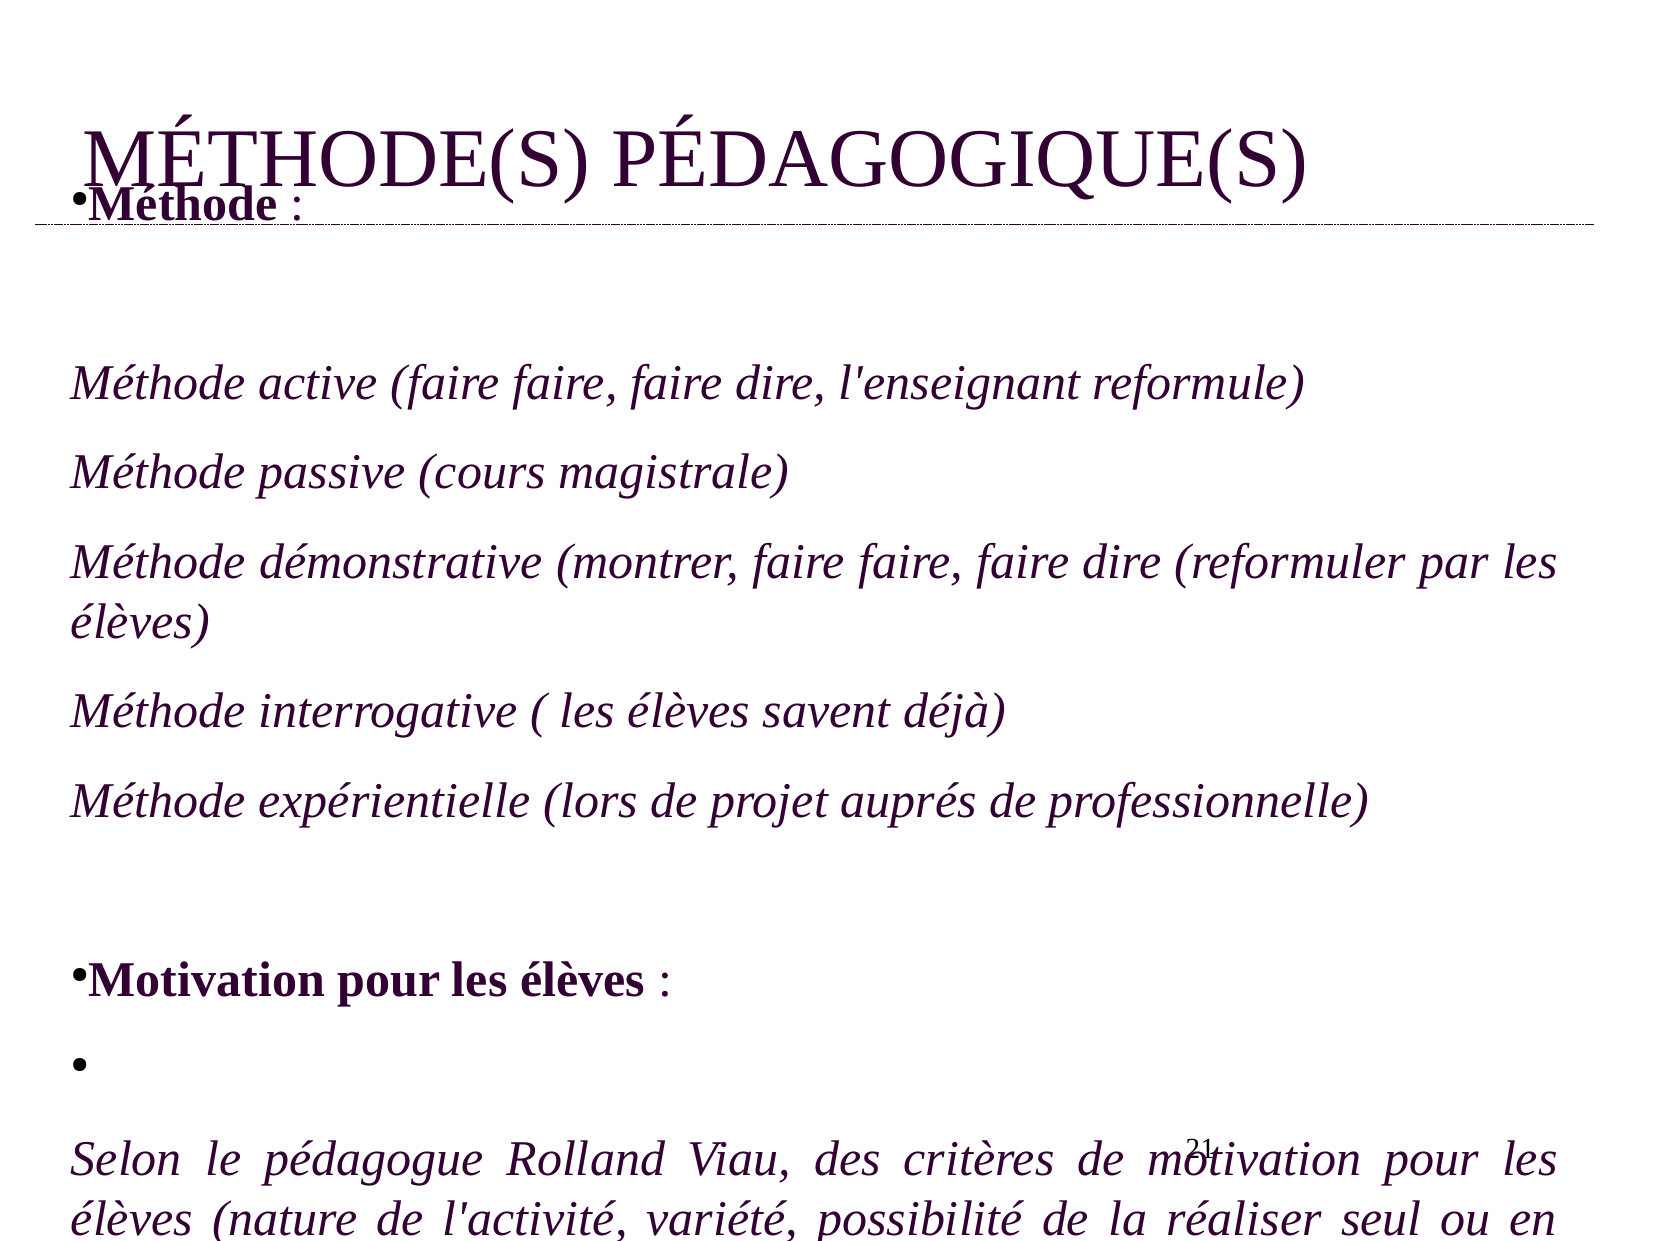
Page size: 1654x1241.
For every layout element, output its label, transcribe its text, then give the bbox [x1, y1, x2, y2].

title MÉTHODE(S) PÉDAGOGIQUE(S) [82, 49, 1571, 257]
subtitle Méthode : Méthode active (faire faire, faire dire, l'enseignant reformule) Méthode passive (cours magistrale) Méthode démonstrative (montrer, faire faire, faire dire (reformuler par les élèves) Méthode interrogative ( les élèves savent déjà) Méthode expérientielle (lors de projet auprés de professionnelle) Motivation pour les élèves : Selon le pédagogue Rolland Viau, des critères de motivation pour les élèves (nature de l'activité, variété, possibilité de la réaliser seul ou en groupe) + critères personnels à l'apprenant. [70, 292, 1559, 1115]
text_box [1185, 1129, 1571, 1216]
text_box [1189, 1153, 1202, 1173]
